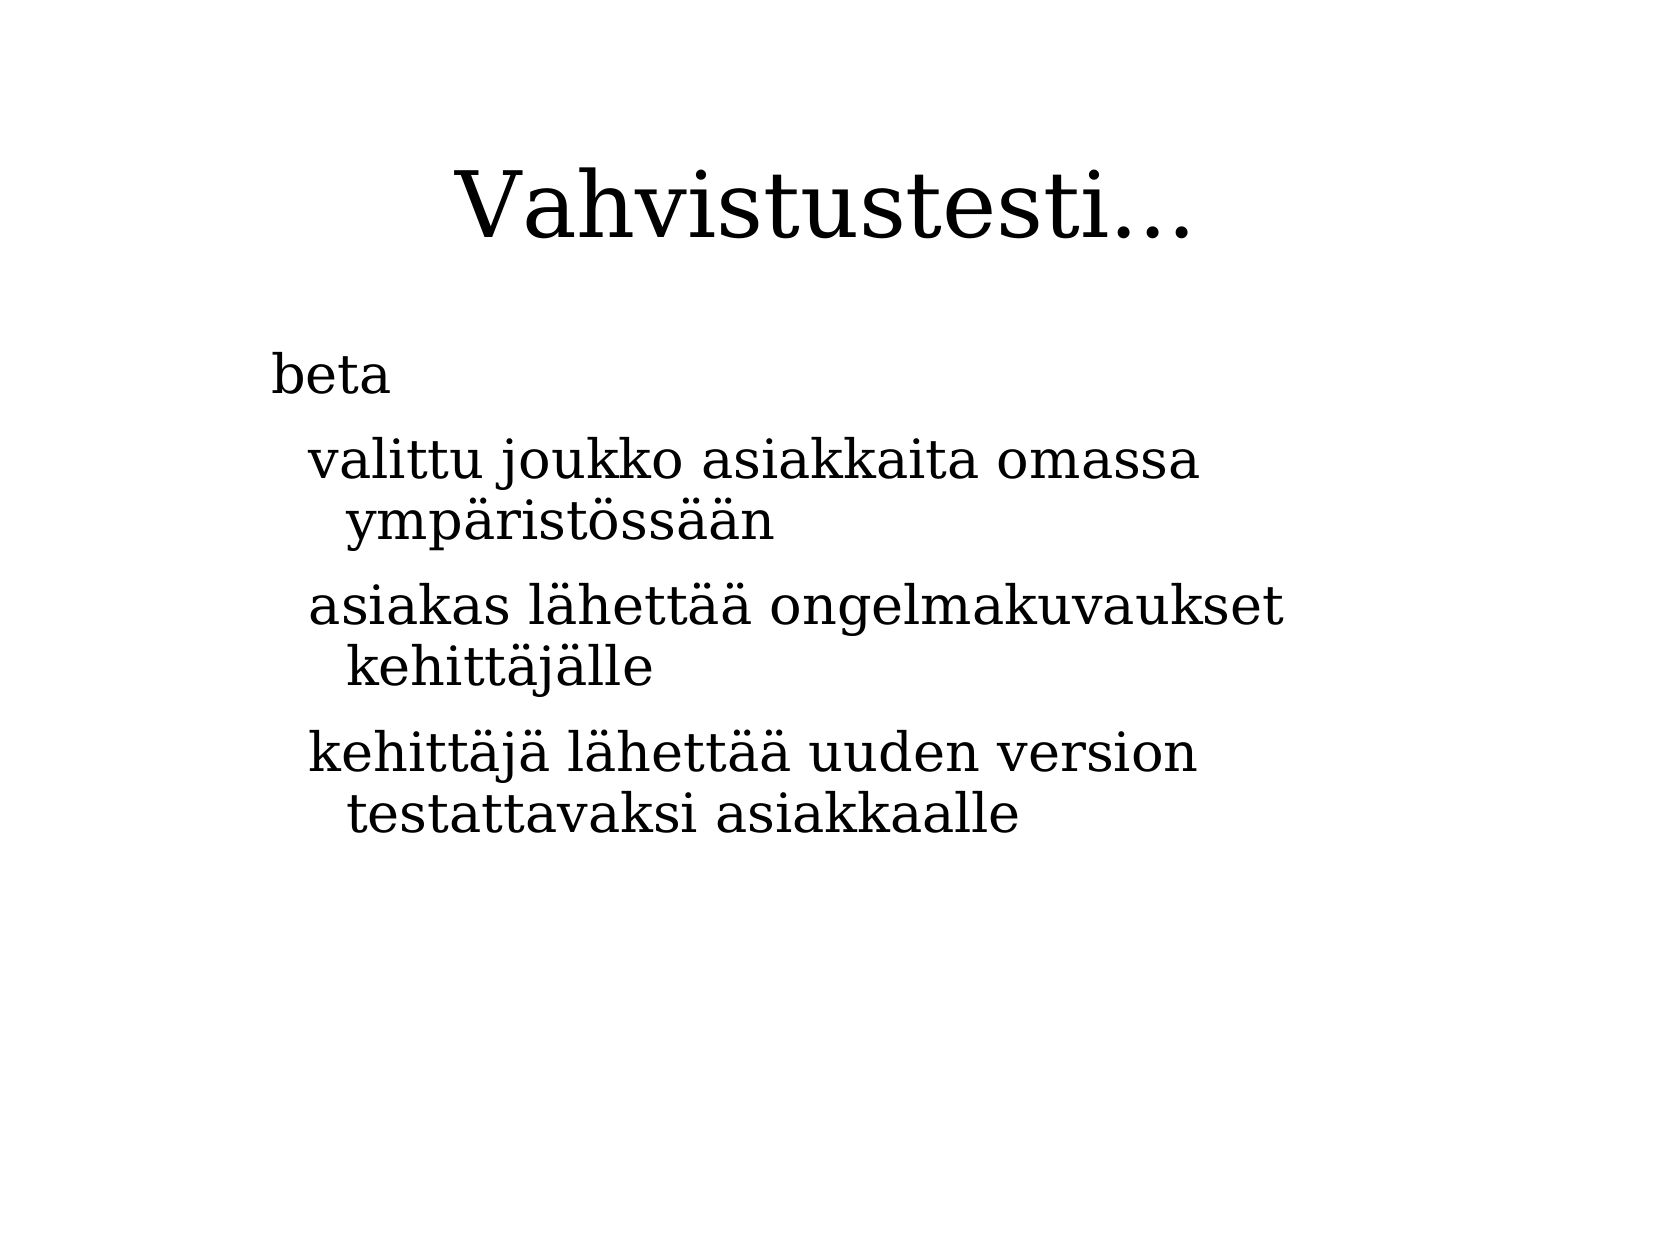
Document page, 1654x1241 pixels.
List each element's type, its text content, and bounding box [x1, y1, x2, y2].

list beta valittu joukko asiakkaita omassa ympäristössään asiakas lähettää ongelmakuvaukset kehittäjälle kehittäjä lähettää uuden version testattavaksi asiakkaalle [121, 344, 1534, 1112]
title Vahvistustesti... [121, 106, 1534, 306]
